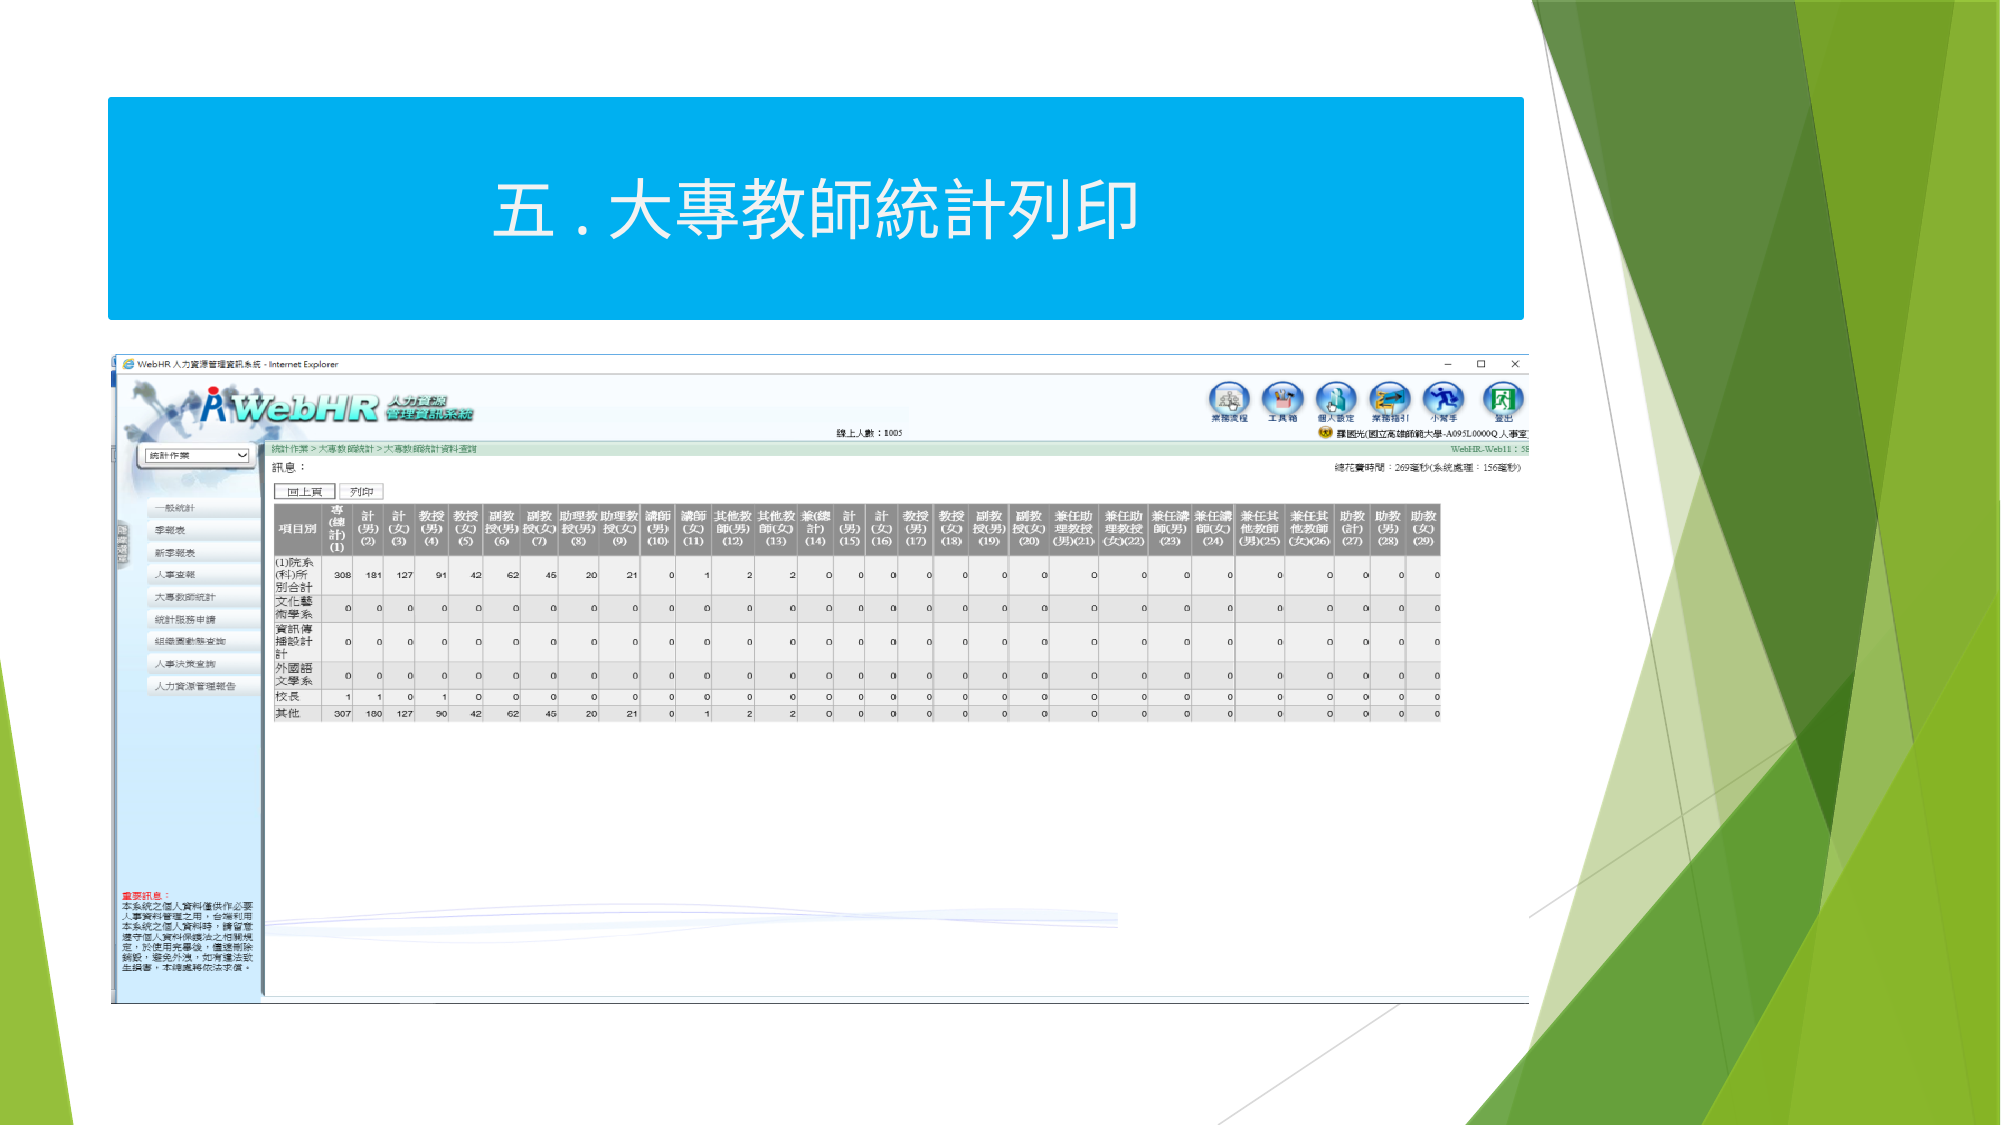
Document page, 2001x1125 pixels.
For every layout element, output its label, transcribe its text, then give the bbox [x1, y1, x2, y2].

picture [111, 354, 1529, 1004]
title 五.大專教師統計列印 [111, 99, 1522, 317]
